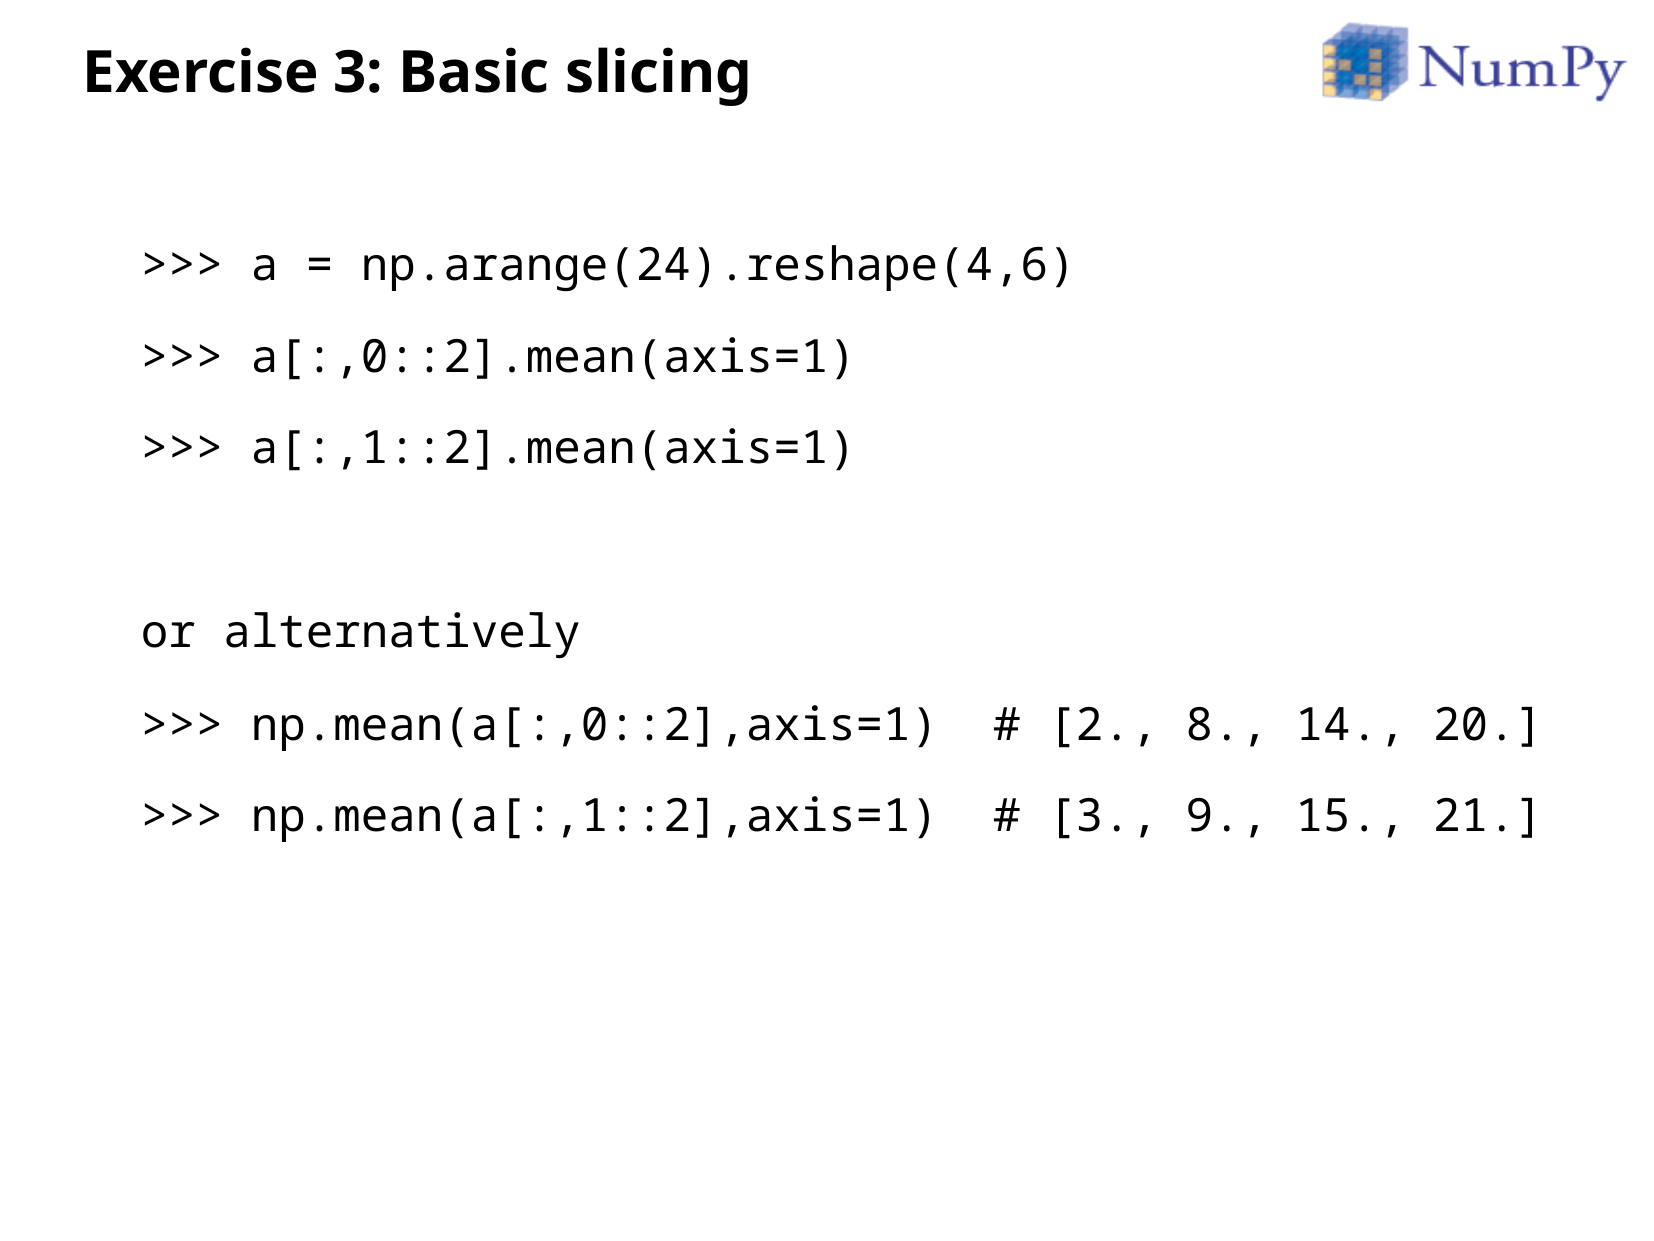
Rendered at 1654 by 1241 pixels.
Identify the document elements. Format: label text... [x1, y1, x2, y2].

title Exercise 3: Basic slicing [82, 15, 1571, 125]
list >>> a = np.arange(24).reshape(4,6) >>> a[:,0::2].mean(axis=1) >>> a[:,1::2].mean(axis=1) or alternatively >>> np.mean(a[:,0::2],axis=1) # [2., 8., 14., 20.] >>> np.mean(a[:,1::2],axis=1) # [3., 9., 15., 21.] [70, 150, 1613, 1206]
picture [1302, 13, 1635, 113]
